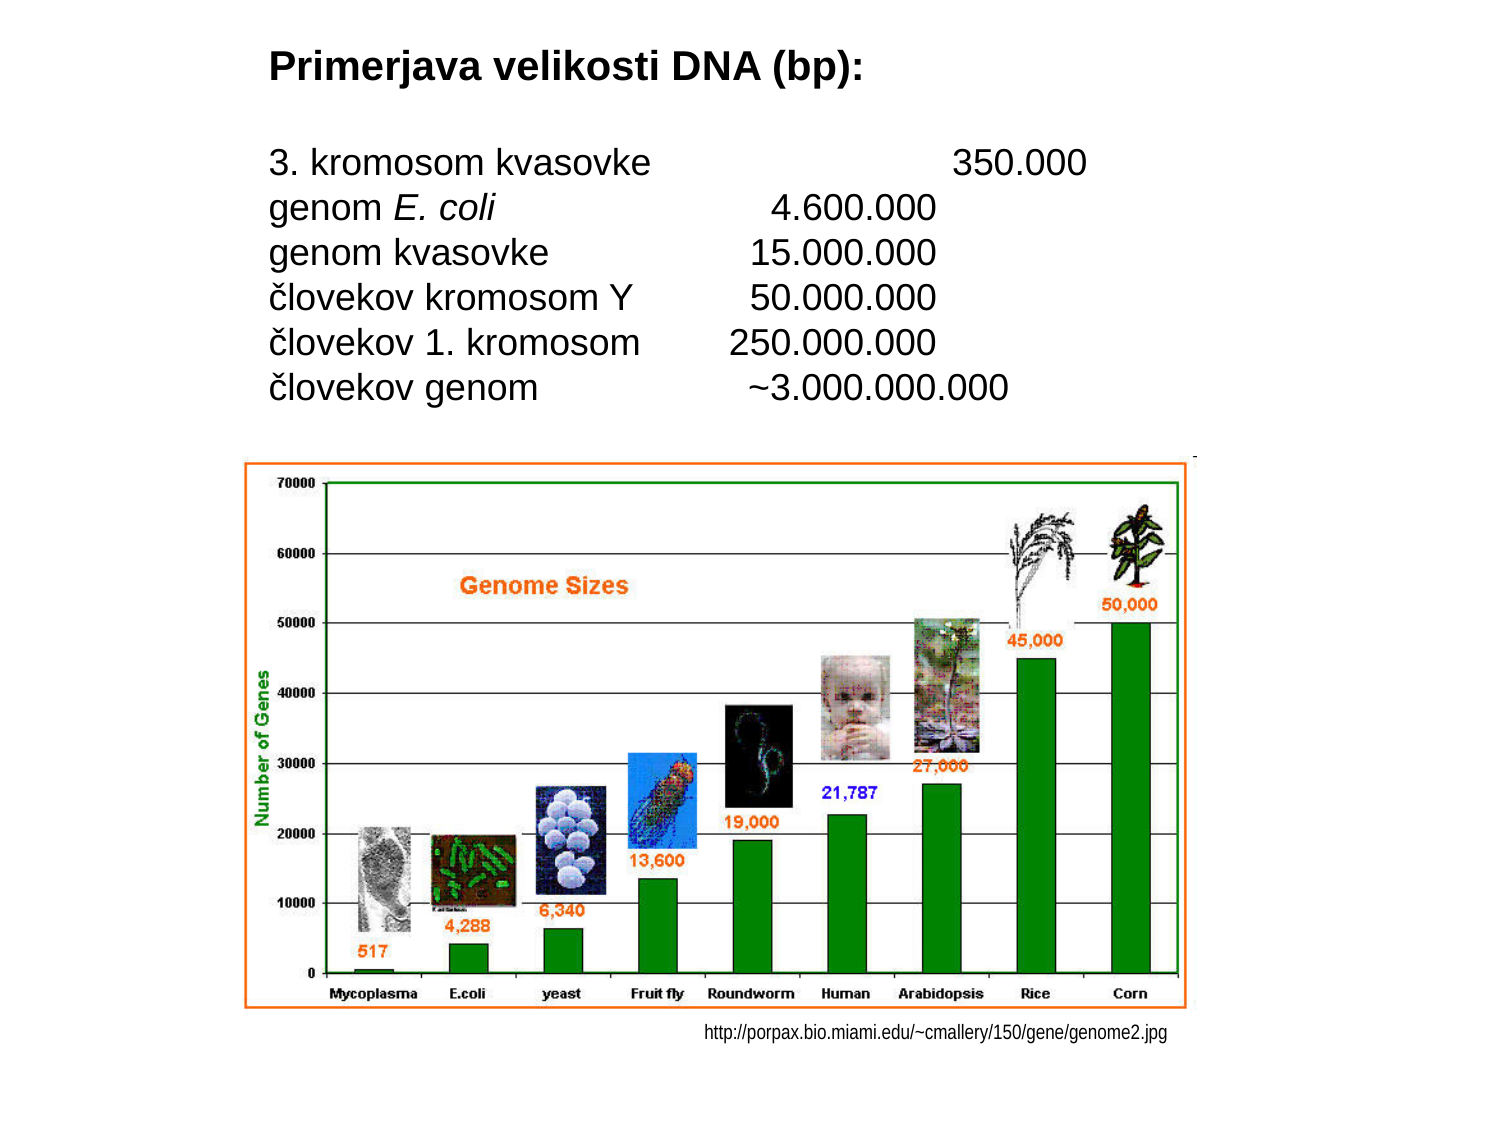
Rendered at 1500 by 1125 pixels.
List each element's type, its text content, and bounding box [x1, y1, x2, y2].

text_box Primerjava velikosti DNA (bp): 3. kromosom kvasovke 350.000 genom E. coli 4.600.000 genom kvasovke 15.000.000 človekov kromosom Y 50.000.000 človekov 1. kromosom 250.000.000 človekov genom ~3.000.000.000 [253, 31, 1379, 476]
text_box http://porpax.bio.miami.edu/~cmallery/150/gene/genome2.jpg [689, 1011, 1183, 1052]
picture [242, 456, 1197, 1014]
